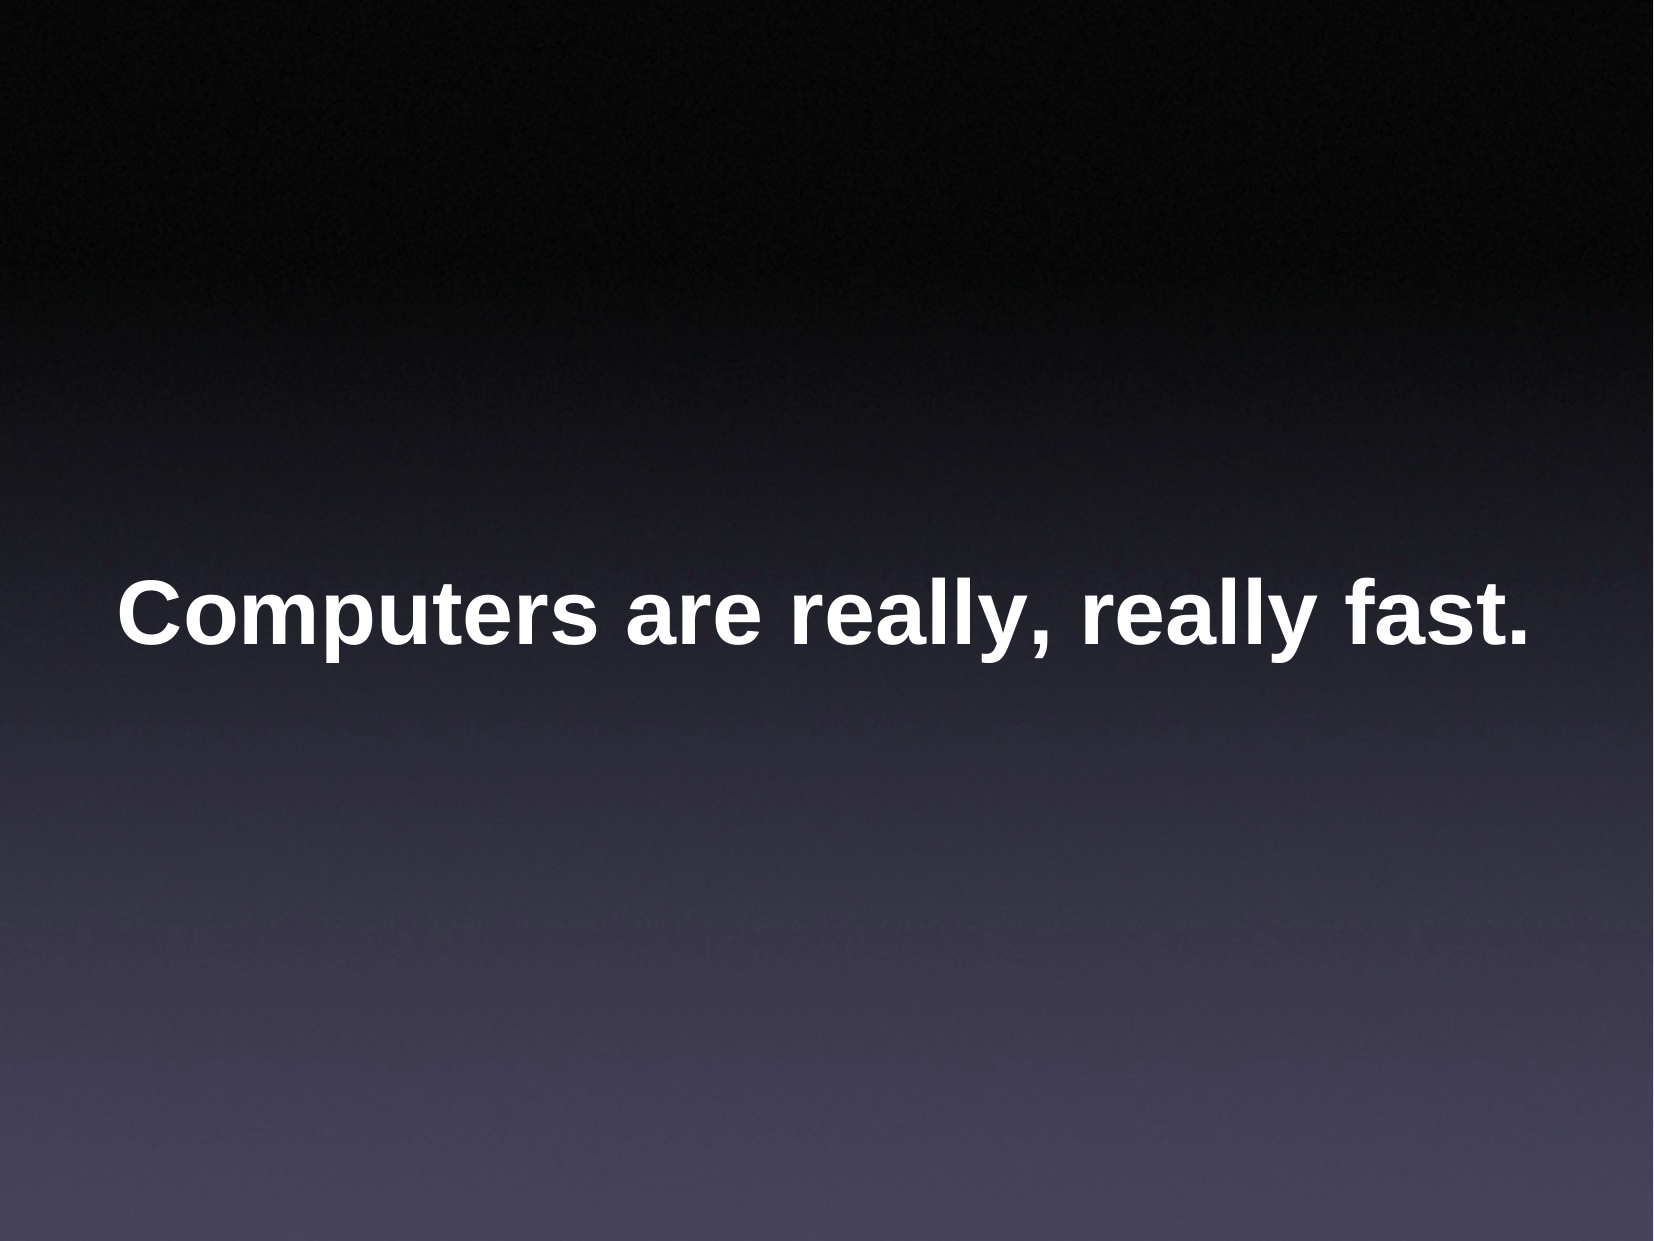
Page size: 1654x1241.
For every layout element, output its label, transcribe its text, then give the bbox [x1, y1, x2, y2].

picture [0, 0, 1654, 1241]
title Computers are really, really fast. [116, 509, 1605, 717]
